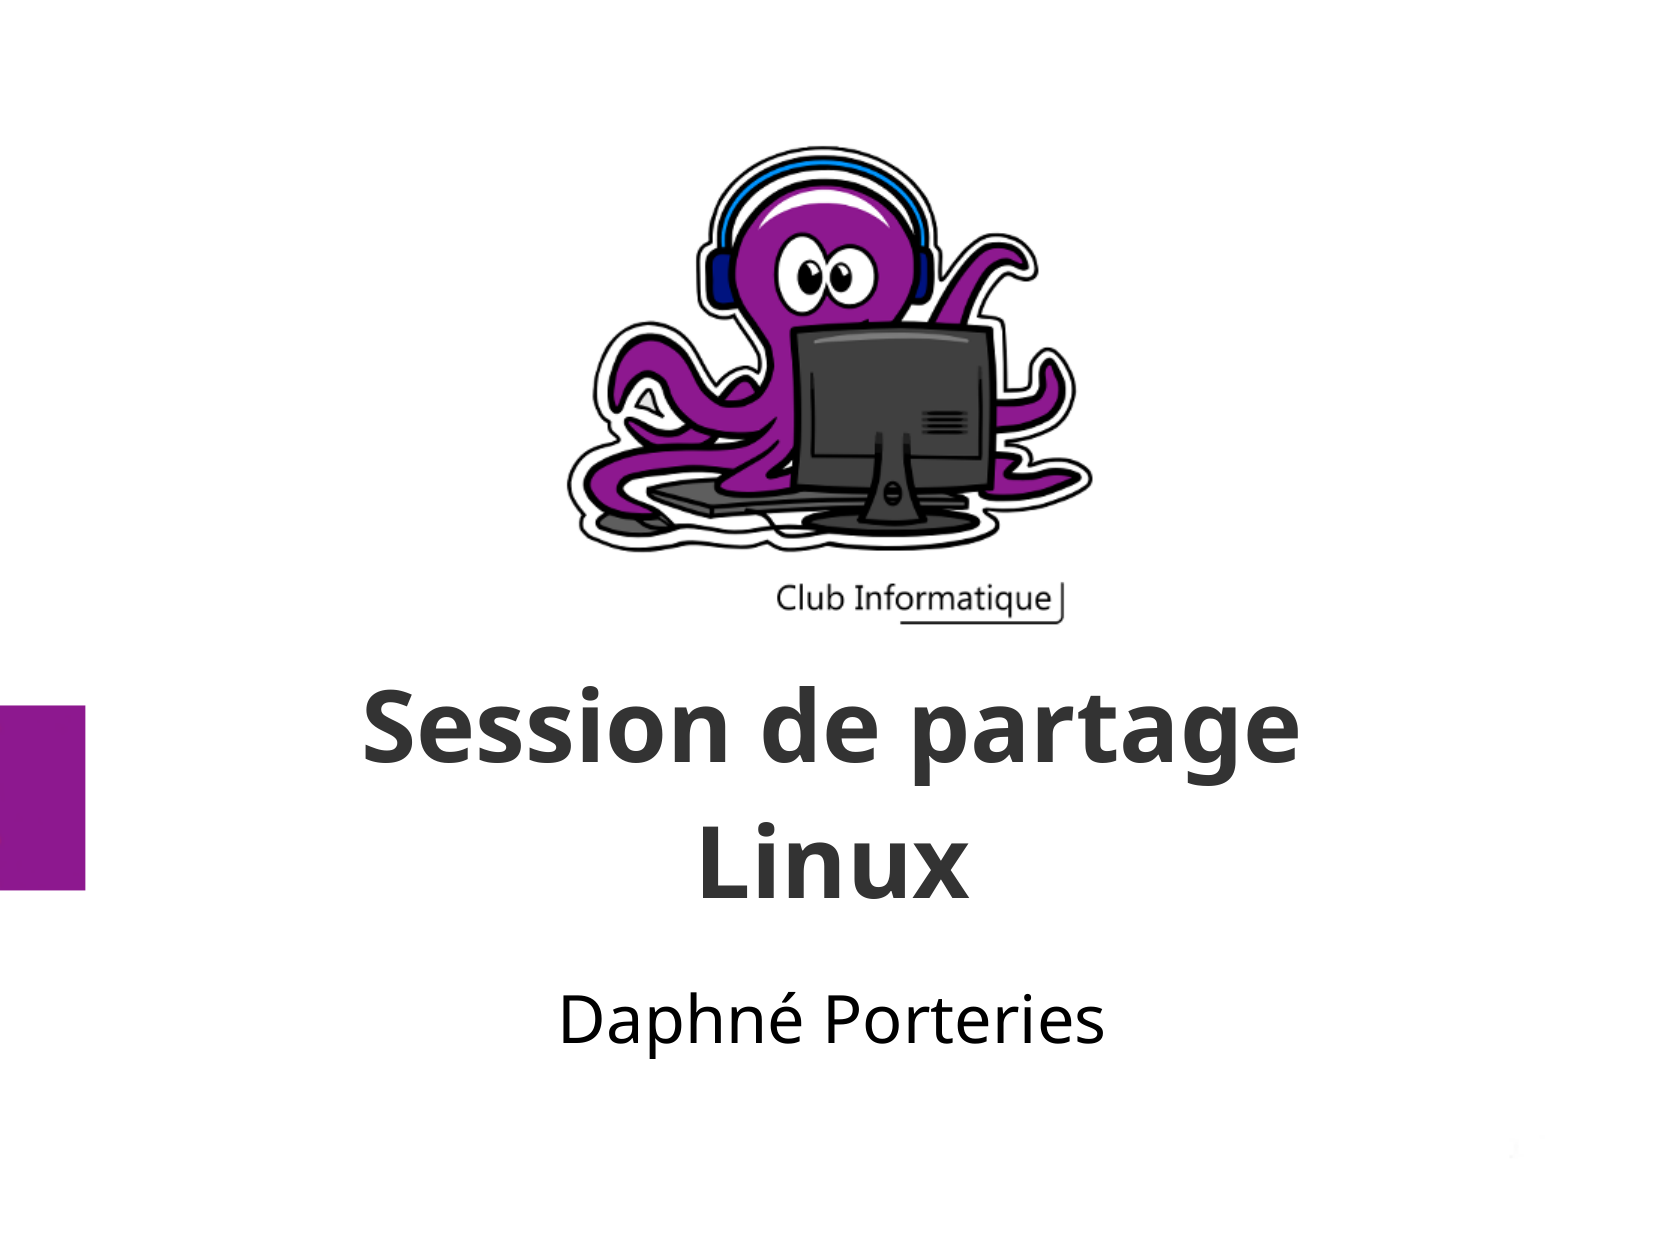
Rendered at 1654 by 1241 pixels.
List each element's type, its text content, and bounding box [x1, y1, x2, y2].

subtitle Daphné Porteries [129, 937, 1536, 1099]
title Session de partage Linux [129, 655, 1536, 928]
picture [0, 0, 1654, 1241]
